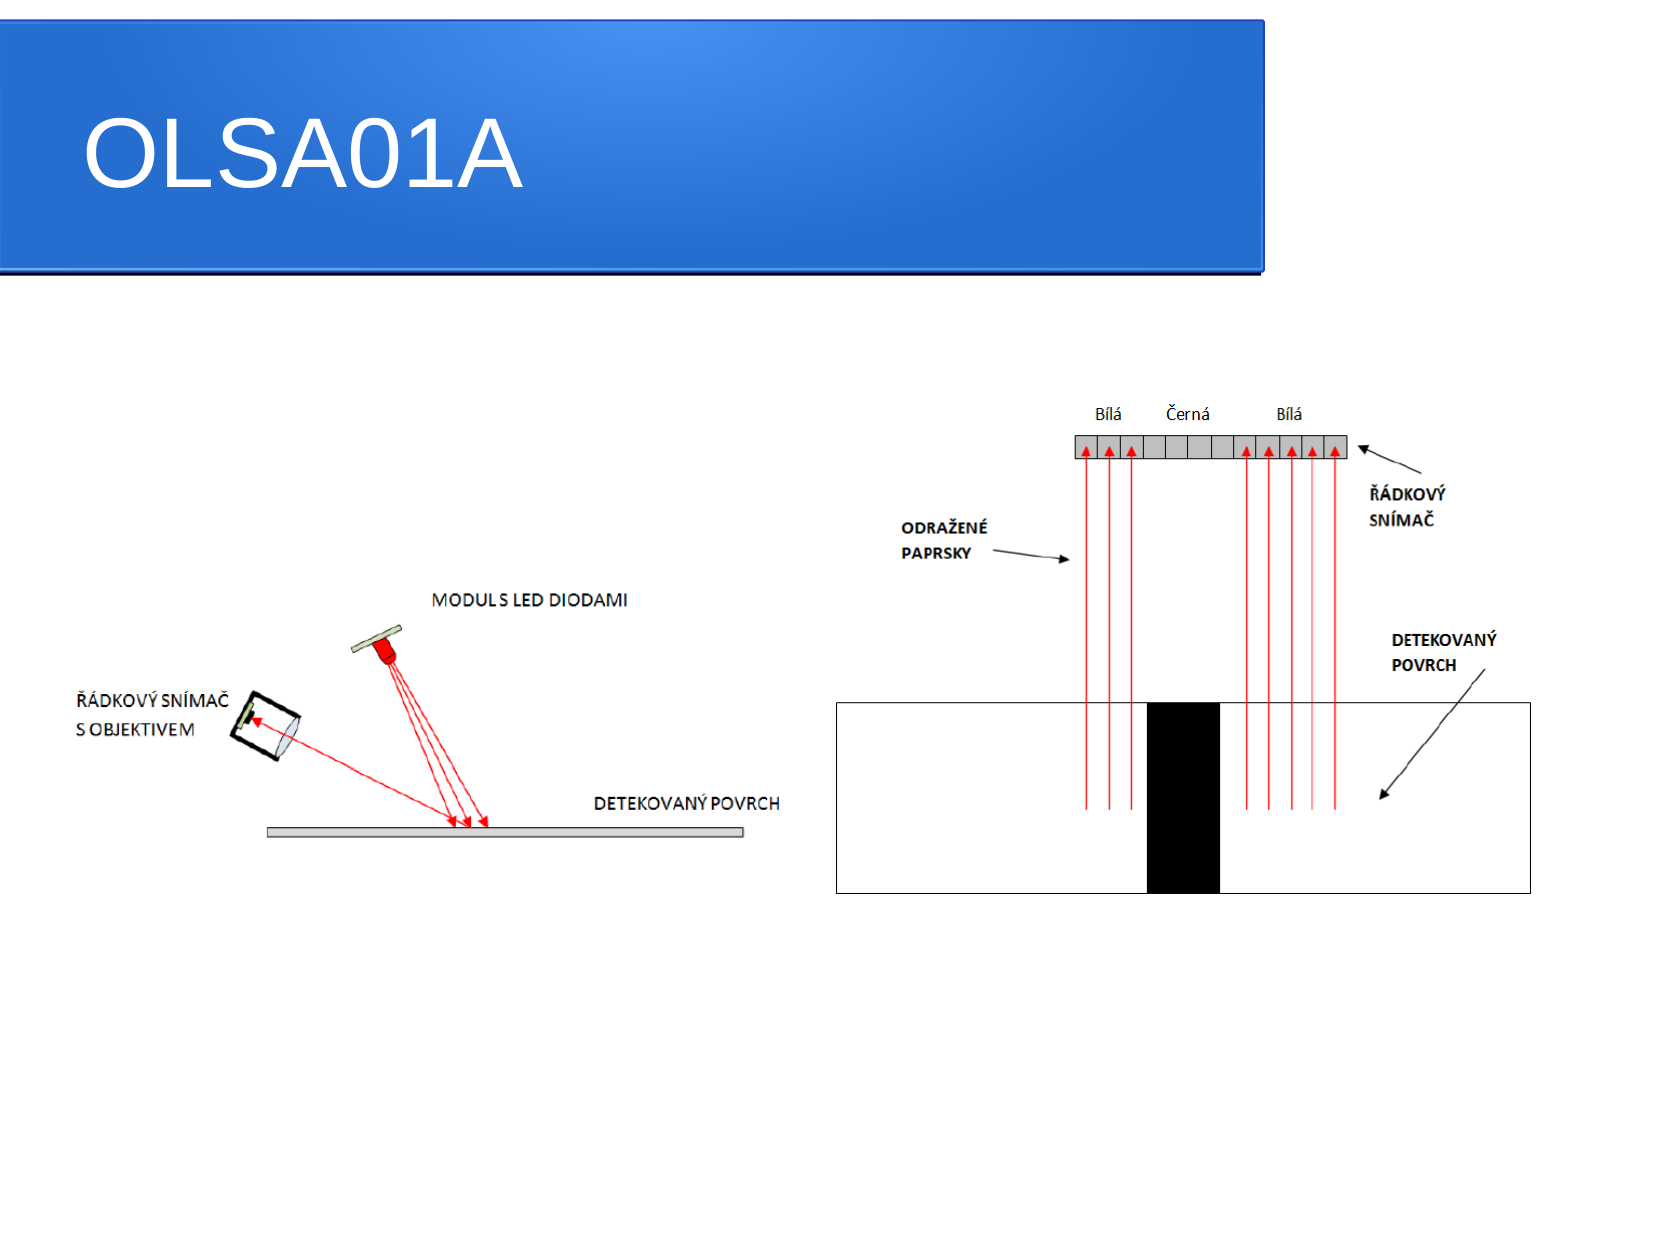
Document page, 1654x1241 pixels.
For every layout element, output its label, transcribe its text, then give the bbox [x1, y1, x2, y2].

picture [828, 398, 1539, 901]
title OLSA01A [82, 49, 1250, 257]
picture [12, 482, 793, 851]
